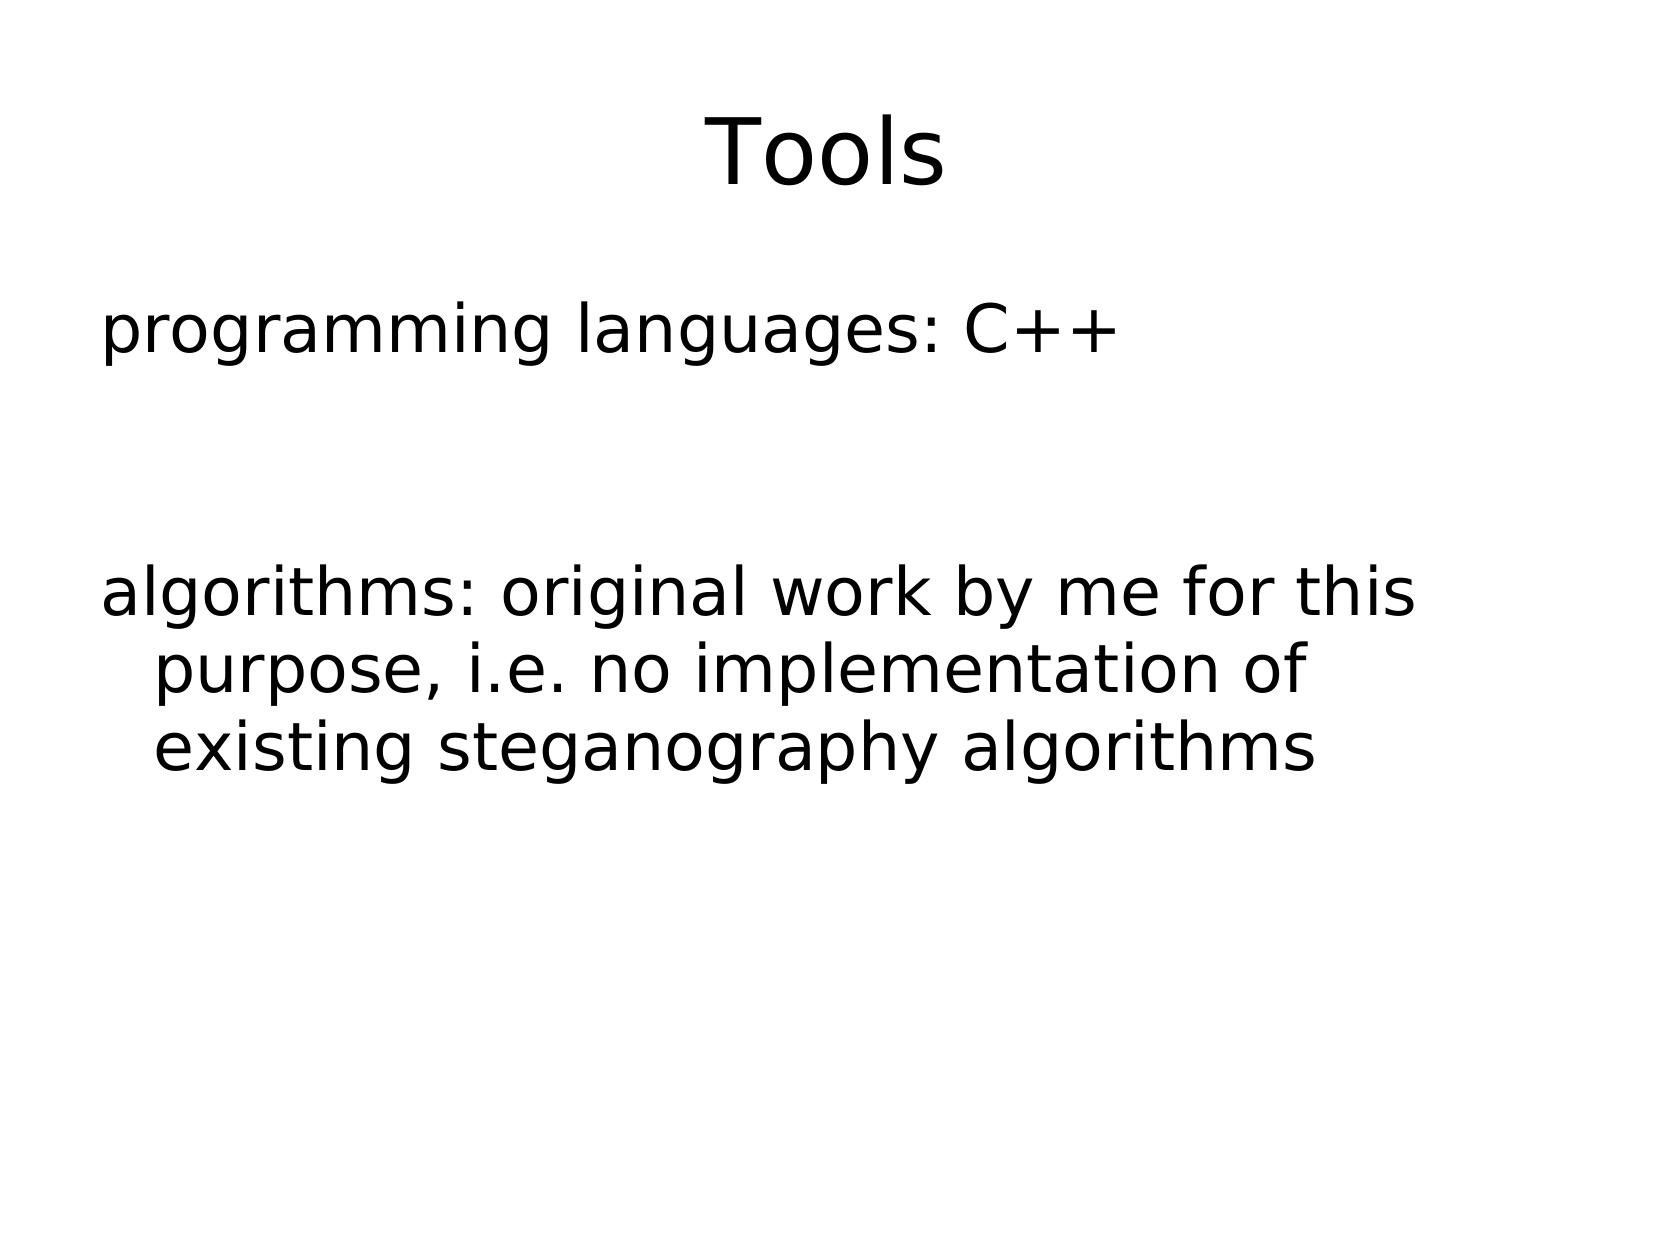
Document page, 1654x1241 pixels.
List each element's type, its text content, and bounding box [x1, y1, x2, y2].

list programming languages: C++ algorithms: original work by me for this purpose, i.e. no implementation of existing steganography algorithms [82, 290, 1571, 1109]
title Tools [82, 49, 1571, 257]
